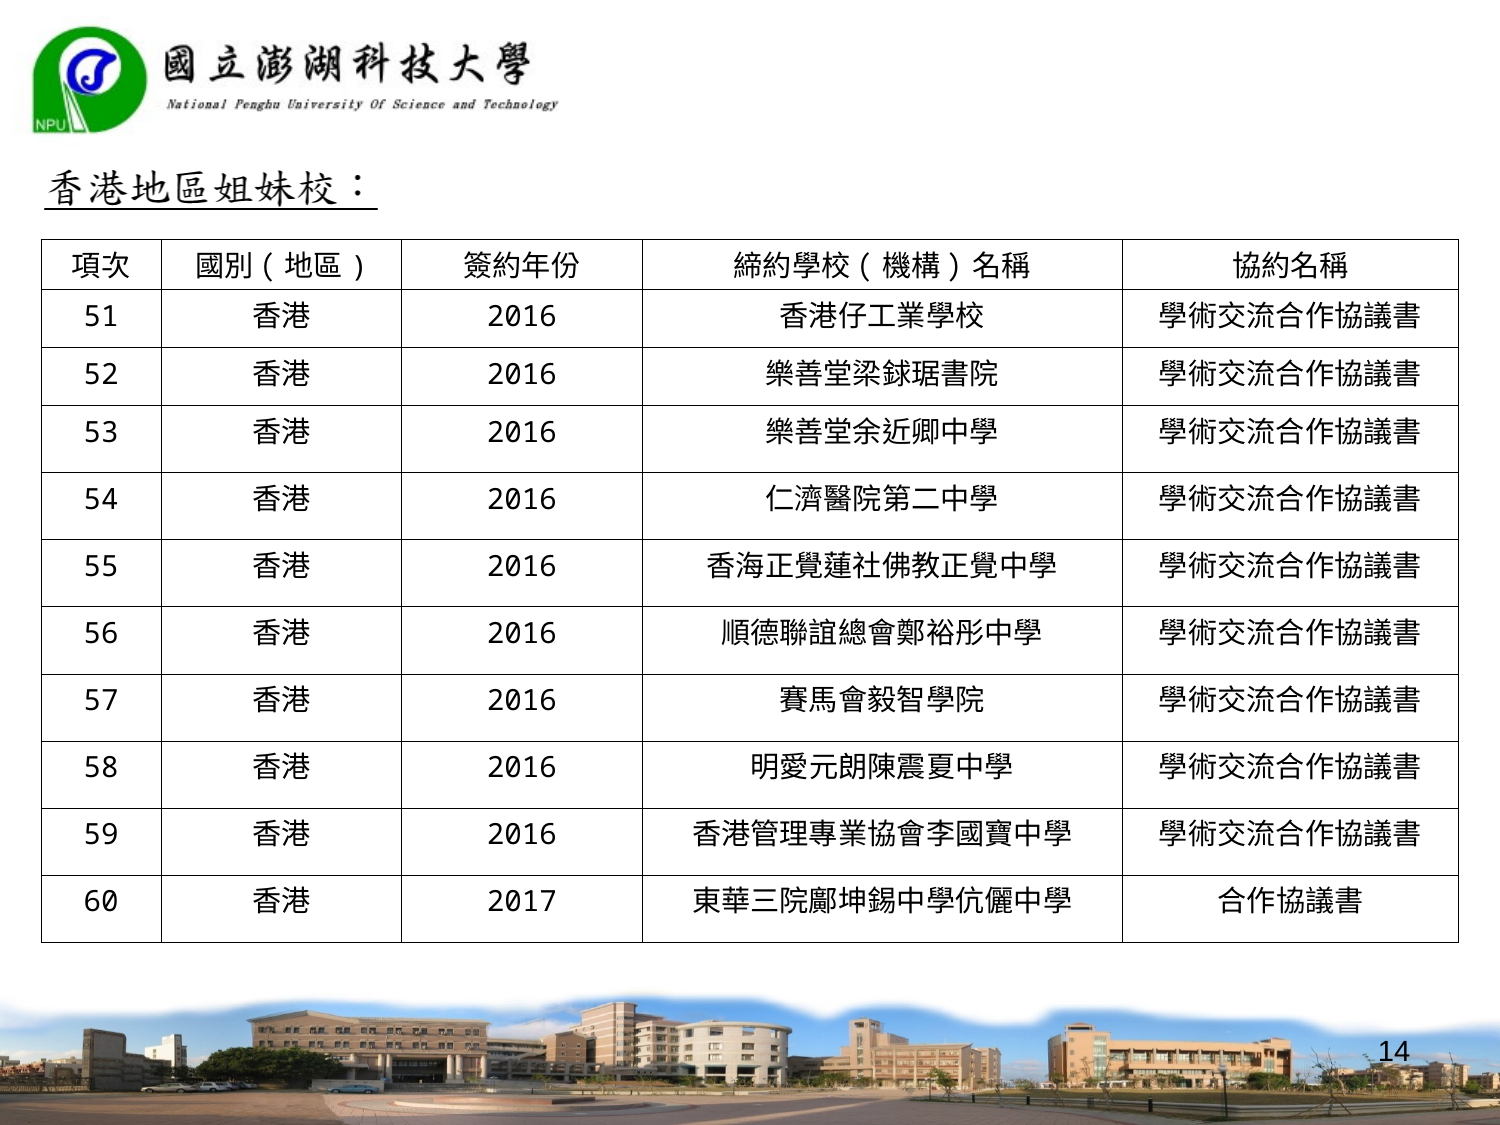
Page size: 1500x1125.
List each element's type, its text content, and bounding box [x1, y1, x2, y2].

table_cell 51 [42, 290, 161, 347]
table_cell 57 [42, 675, 161, 741]
text_box <編號> [1074, 1024, 1426, 1103]
table_cell 2016 [402, 290, 642, 347]
table_cell 香港 [162, 290, 401, 347]
table_cell 香港管理專業協會李國寶中學 [643, 809, 1122, 875]
table_cell 香港 [162, 348, 401, 405]
table_cell 52 [42, 348, 161, 405]
table_cell 香港 [162, 406, 401, 472]
table_cell 香港 [162, 675, 401, 741]
table_cell 55 [42, 540, 161, 606]
table_cell 學術交流合作協議書 [1123, 348, 1458, 405]
table_cell 香港 [162, 473, 401, 539]
table_cell 學術交流合作協議書 [1123, 742, 1458, 808]
table_cell 樂善堂梁銶琚書院 [643, 348, 1122, 405]
table_cell 56 [42, 607, 161, 674]
table_cell 2016 [402, 348, 642, 405]
table_cell 2016 [402, 809, 642, 875]
table_cell 60 [42, 876, 161, 942]
table_cell 香港仔工業學校 [643, 290, 1122, 347]
table_header 項次 [42, 240, 161, 289]
table_cell 香港 [162, 742, 401, 808]
table_cell 學術交流合作協議書 [1123, 675, 1458, 741]
table_cell 香港 [162, 876, 401, 942]
table_cell 58 [42, 742, 161, 808]
table_cell 學術交流合作協議書 [1123, 290, 1458, 347]
table_cell 賽馬會毅智學院 [643, 675, 1122, 741]
table_cell 54 [42, 473, 161, 539]
table_cell 學術交流合作協議書 [1123, 540, 1458, 606]
table_header 締約學校(機構)名稱 [643, 240, 1122, 289]
table_cell 仁濟醫院第二中學 [643, 473, 1122, 539]
table_cell 2016 [402, 540, 642, 606]
table_cell 香海正覺蓮社佛教正覺中學 [643, 540, 1122, 606]
table_header 國別(地區) [162, 240, 401, 289]
table_cell 樂善堂余近卿中學 [643, 406, 1122, 472]
table_cell 合作協議書 [1123, 876, 1458, 942]
table_cell 學術交流合作協議書 [1123, 406, 1458, 472]
table_cell 香港 [162, 540, 401, 606]
table_cell 明愛元朗陳震夏中學 [643, 742, 1122, 808]
table_cell 學術交流合作協議書 [1123, 473, 1458, 539]
table_cell 學術交流合作協議書 [1123, 607, 1458, 674]
table_cell 香港 [162, 809, 401, 875]
picture [0, 0, 1500, 1125]
table_cell 2016 [402, 406, 642, 472]
table_header 協約名稱 [1123, 240, 1458, 289]
table_cell 學術交流合作協議書 [1123, 809, 1458, 875]
table_cell 59 [42, 809, 161, 875]
table_header 簽約年份 [402, 240, 642, 289]
table_cell 2016 [402, 742, 642, 808]
table_cell 2016 [402, 675, 642, 741]
table_cell 順德聯誼總會鄭裕彤中學 [643, 607, 1122, 674]
table_cell 東華三院鄺坤錫中學伉儷中學 [643, 876, 1122, 942]
table_cell 香港 [162, 607, 401, 674]
table_cell 53 [42, 406, 161, 472]
table_cell 2017 [402, 876, 642, 942]
table_cell 2016 [402, 473, 642, 539]
table_cell 2016 [402, 607, 642, 674]
